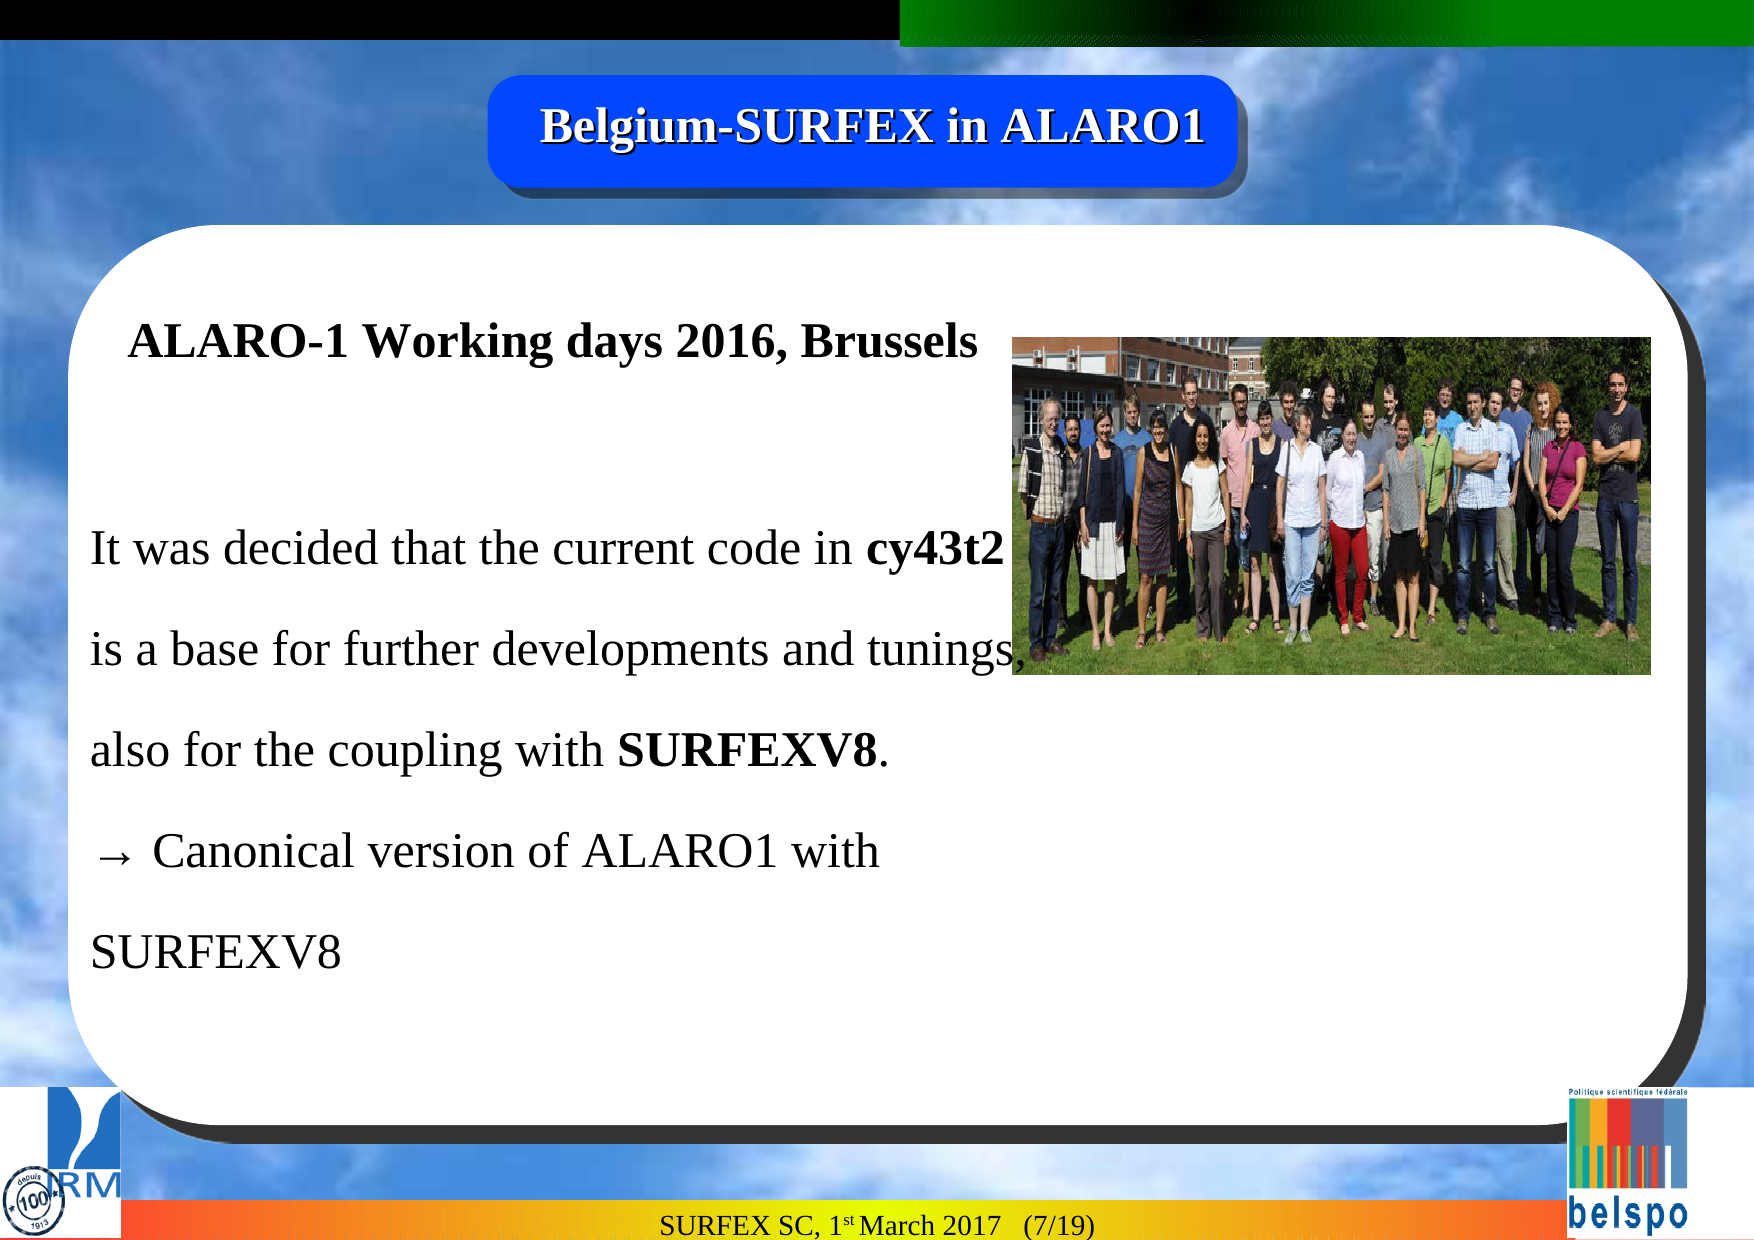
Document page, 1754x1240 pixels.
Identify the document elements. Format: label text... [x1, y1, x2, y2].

text_box [121, 225, 1688, 1126]
text_box ALARO-1 Working days 2016, Brussels [112, 259, 1051, 376]
text_box [0, 0, 1754, 47]
text_box Belgium-SURFEX in ALARO1 [525, 75, 1276, 160]
text_box SURFEX SC, 1st March 2017 (7/19) [0, 1200, 1575, 1240]
picture [0, 40, 1754, 1238]
text_box [68, 269, 1012, 1020]
text_box [1575, 1087, 1754, 1240]
text_box It was decided that the current code in cy43t2 is a base for further developments and tunings, also for the coupling with SURFEXV8. → Canonical version of ALARO1 with SURFEXV8 [75, 466, 1051, 1088]
text_box [487, 75, 1238, 188]
